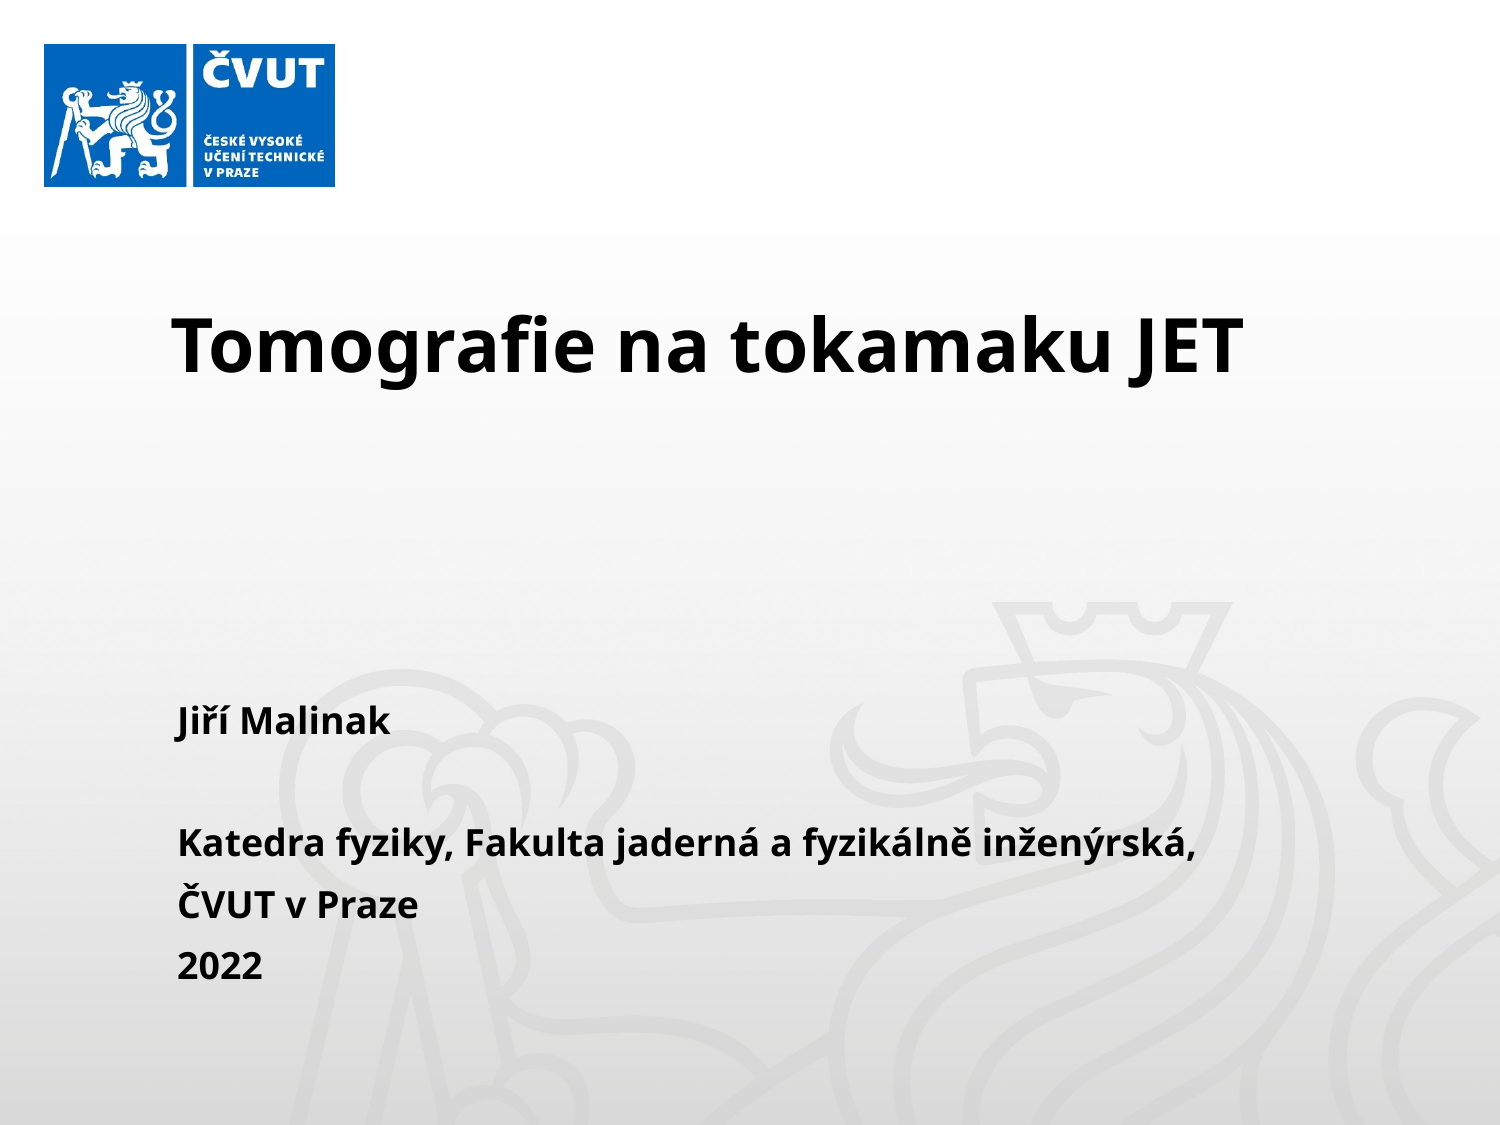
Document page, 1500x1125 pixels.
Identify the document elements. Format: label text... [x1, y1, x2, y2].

subtitle Jiří Malinak Katedra fyziky, Fakulta jaderná a fyzikálně inženýrská, ČVUT v Praze 2022 [177, 702, 1447, 1111]
picture [0, 0, 1500, 1125]
title Tomografie na tokamaku JET [155, 299, 1426, 559]
